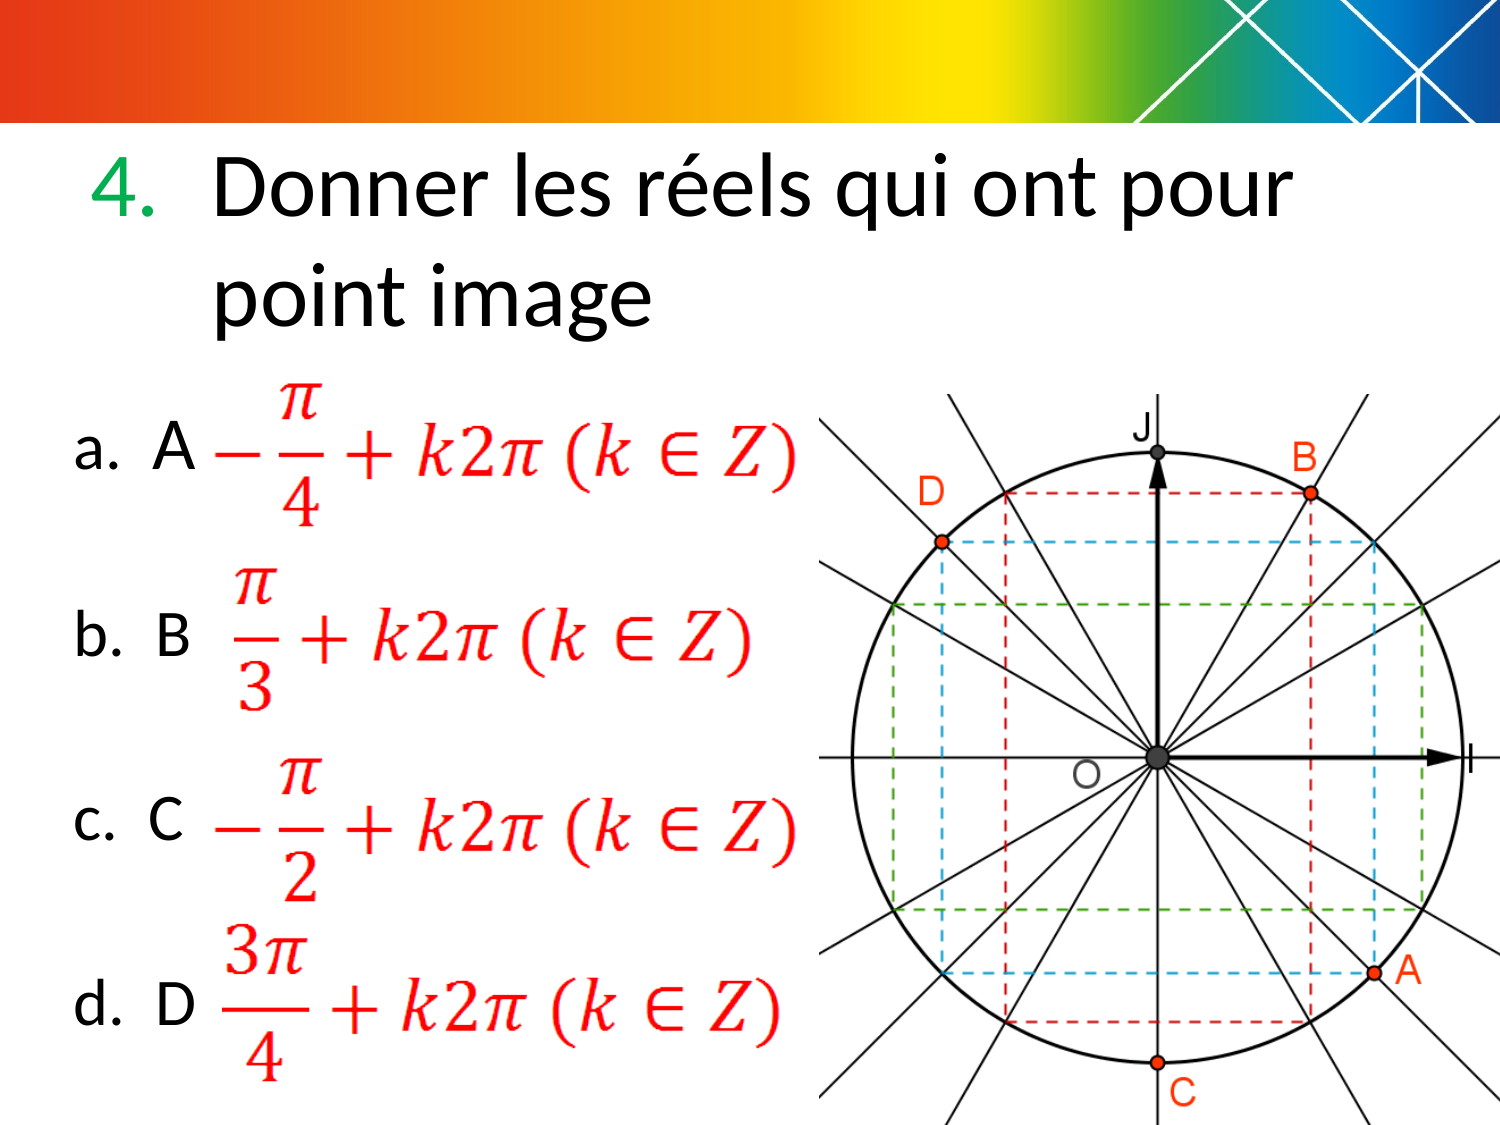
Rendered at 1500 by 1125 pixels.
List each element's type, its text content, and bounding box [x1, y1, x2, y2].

title Donner les réels qui ont pour point image [75, 116, 1426, 352]
picture [234, 559, 757, 727]
picture [0, 0, 1351, 123]
text_box a. A b. B c. C d. D [58, 386, 744, 1047]
picture [210, 374, 802, 541]
picture [210, 749, 802, 1096]
picture [819, 394, 1500, 1125]
picture [1340, 0, 1500, 123]
